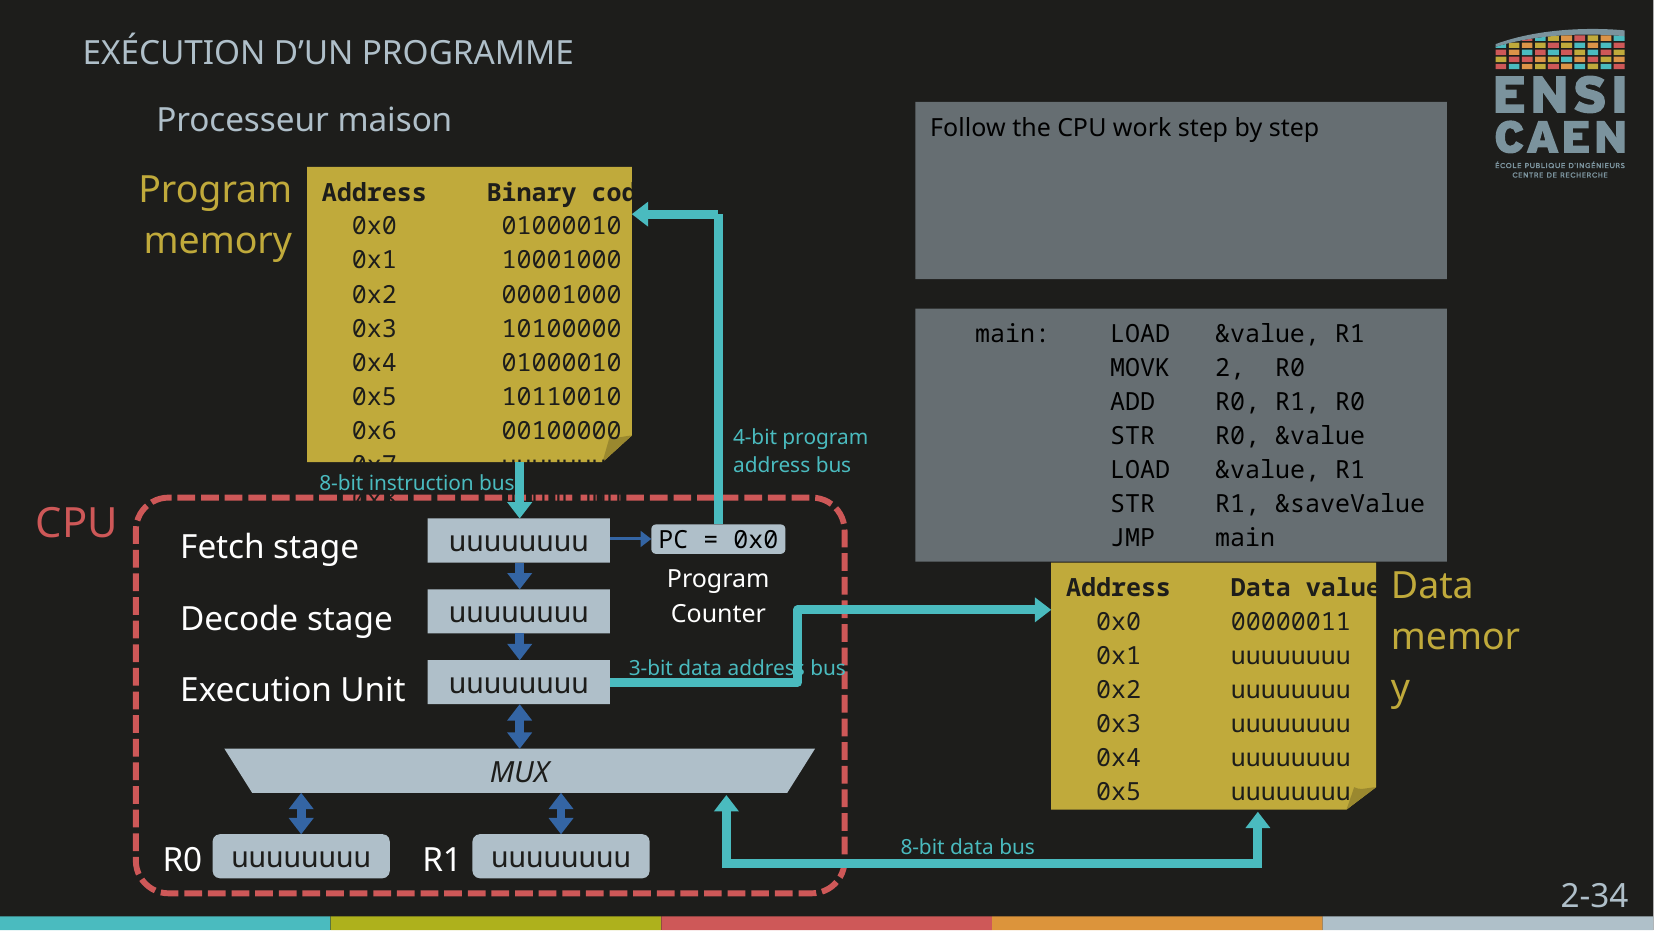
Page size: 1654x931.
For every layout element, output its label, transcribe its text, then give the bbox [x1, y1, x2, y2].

text_box 3-bit data address bus [614, 645, 880, 684]
text_box 8-bit instruction bus [304, 460, 540, 502]
text_box R0 [147, 828, 237, 881]
text_box Data memory [1375, 550, 1554, 650]
text_box Follow the CPU work step by step [915, 101, 1447, 280]
text_box uuuuuuuu [497, 834, 650, 879]
text_box 4-bit program address bus [718, 414, 886, 477]
text_box CPU [17, 485, 136, 548]
text_box Decode stage [165, 587, 432, 640]
text_box uuuuuuuu [237, 834, 390, 879]
text_box Address Binary code 0x0 01000010 0x1 10001000 0x2 00001000 0x3 10100000 0x4 01000010 0x5 10110010 0x6 00100000 0x7 uuuuuuuu 0x8 uuuuuuuu ... [307, 166, 632, 463]
text_box Fetch stage [165, 515, 432, 568]
text_box 8-bit data bus [885, 824, 1152, 859]
text_box Program Counter [651, 553, 786, 625]
text_box R1 [407, 828, 497, 881]
text_box PC = 0x0 [651, 524, 786, 554]
title EXÉCUTION D’UN PROGRAMME Processeur maison [82, 0, 1467, 148]
text_box uuuuuuuu [432, 589, 610, 634]
text_box main: LOAD &value, R1 MOVK 2, R0 ADD R0, R1, R0 STR R0, &value LOAD &value, R1 STR R1, &saveValue JMP main [915, 308, 1447, 499]
text_box uuuuuuuu [432, 518, 610, 563]
text_box Address Data value 0x0 00000011 0x1 uuuuuuuu 0x2 uuuuuuuu 0x3 uuuuuuuu 0x4 uuuuuuuu 0x5 uuuuuuuu 0x6 uuuuuuuu 0x7 uuuuuuuu [1051, 562, 1377, 810]
text_box MUX [224, 748, 816, 793]
text_box uuuuuuuu [432, 660, 610, 705]
text_box Execution Unit [165, 658, 432, 711]
text_box Program memory [118, 155, 308, 254]
